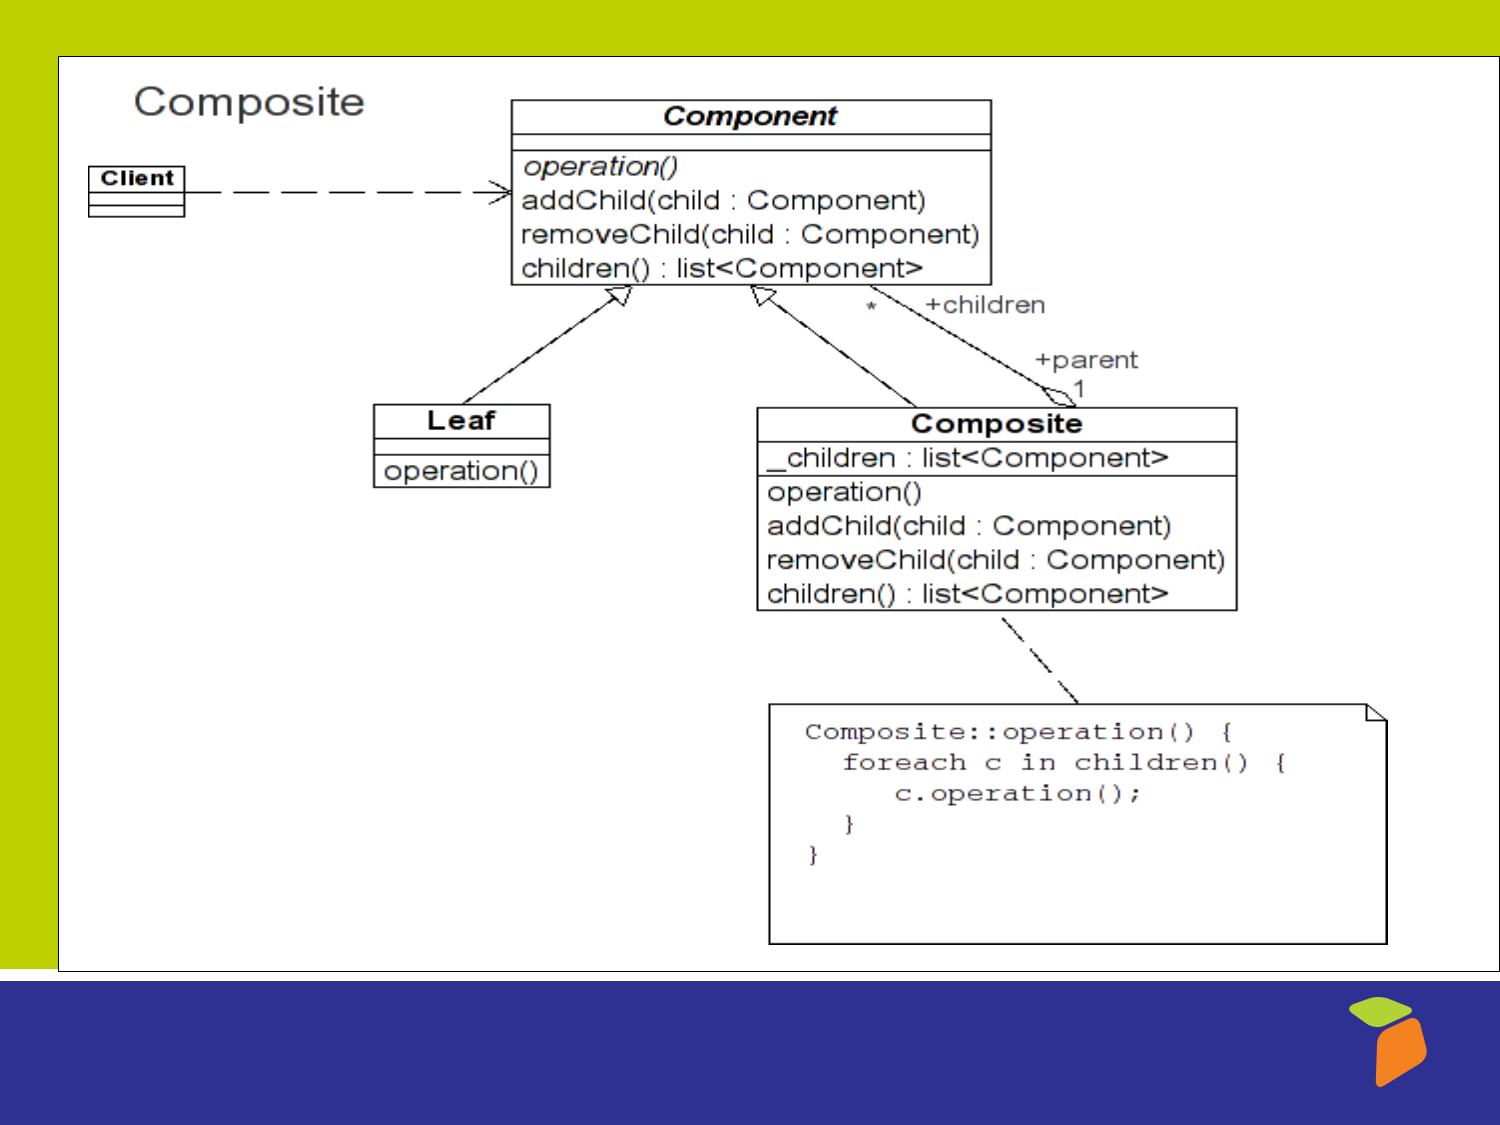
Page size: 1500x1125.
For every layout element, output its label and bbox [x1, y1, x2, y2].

text_box [58, 56, 1500, 972]
picture [0, 981, 1500, 1125]
picture [88, 77, 1388, 945]
